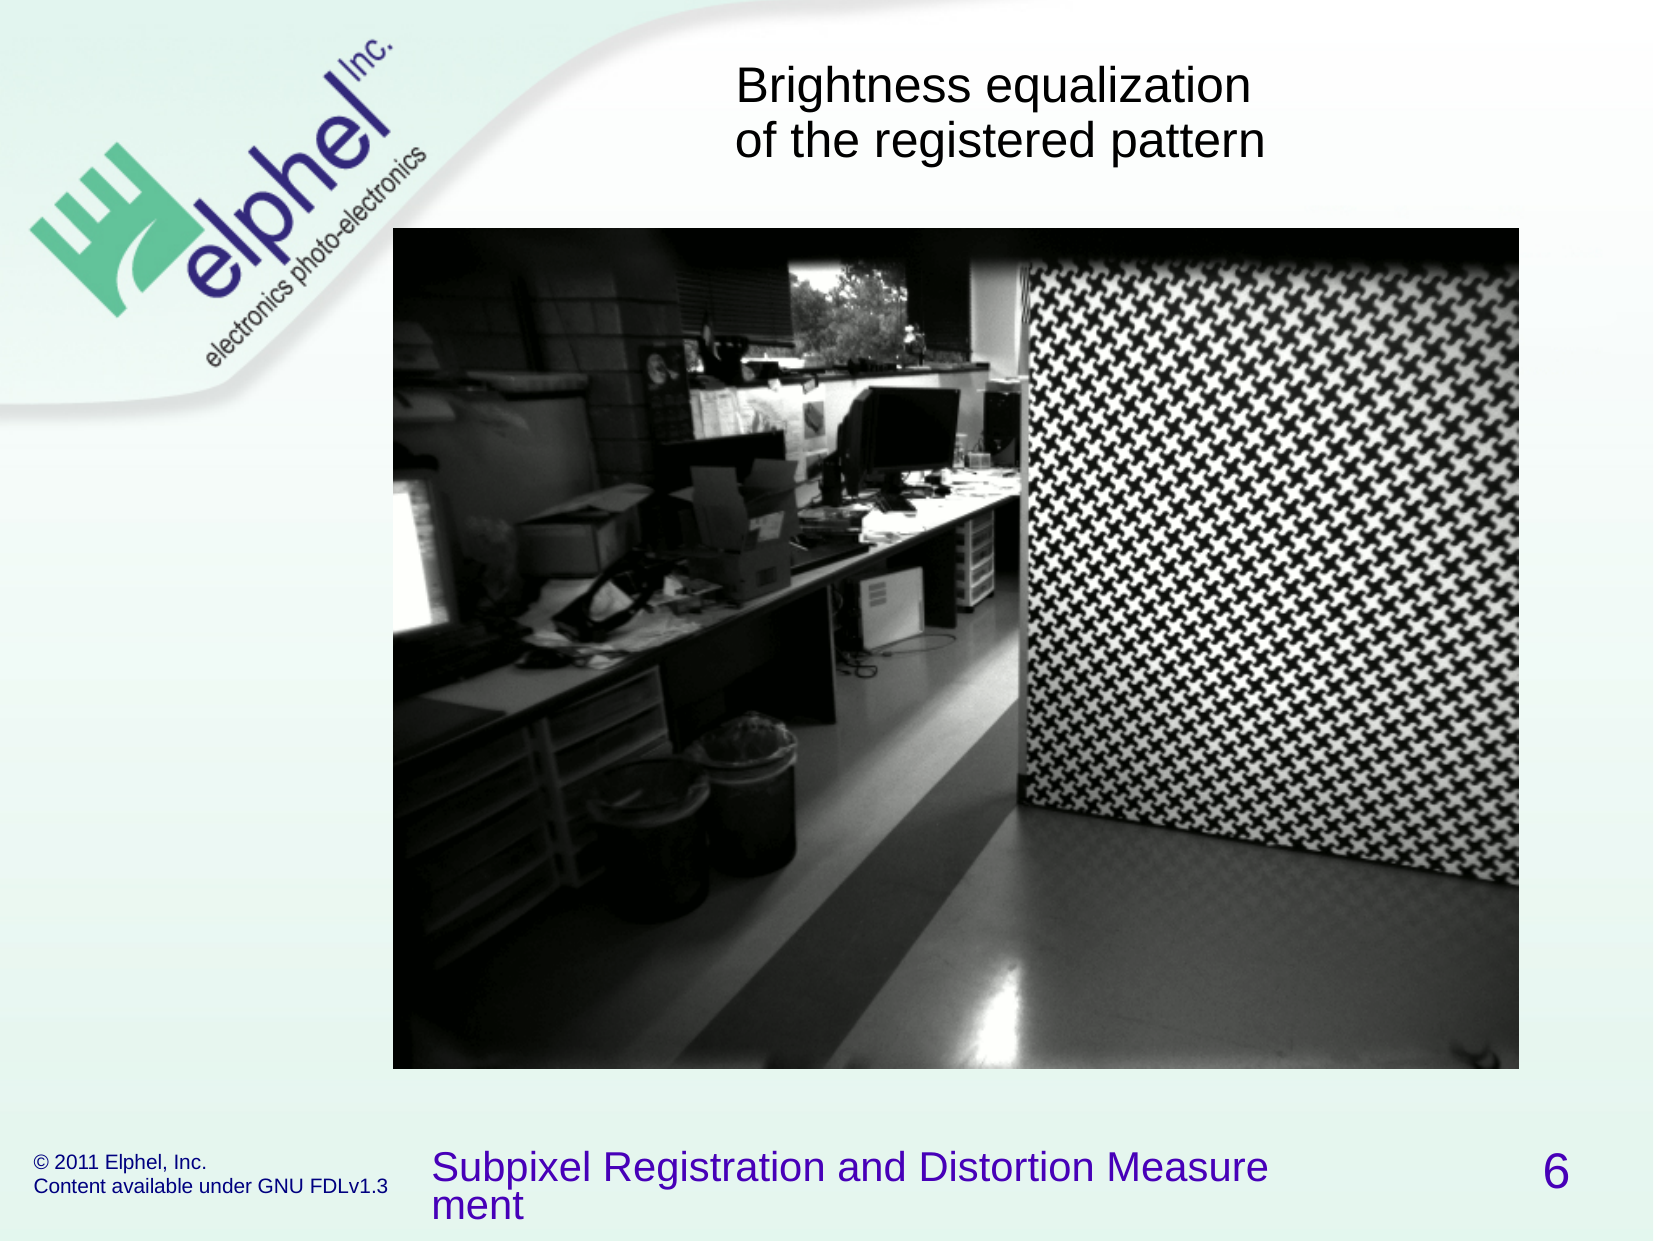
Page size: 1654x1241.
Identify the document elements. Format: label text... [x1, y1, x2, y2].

picture [0, 0, 1654, 1241]
title Brightness equalization of the registered pattern [412, 26, 1576, 199]
